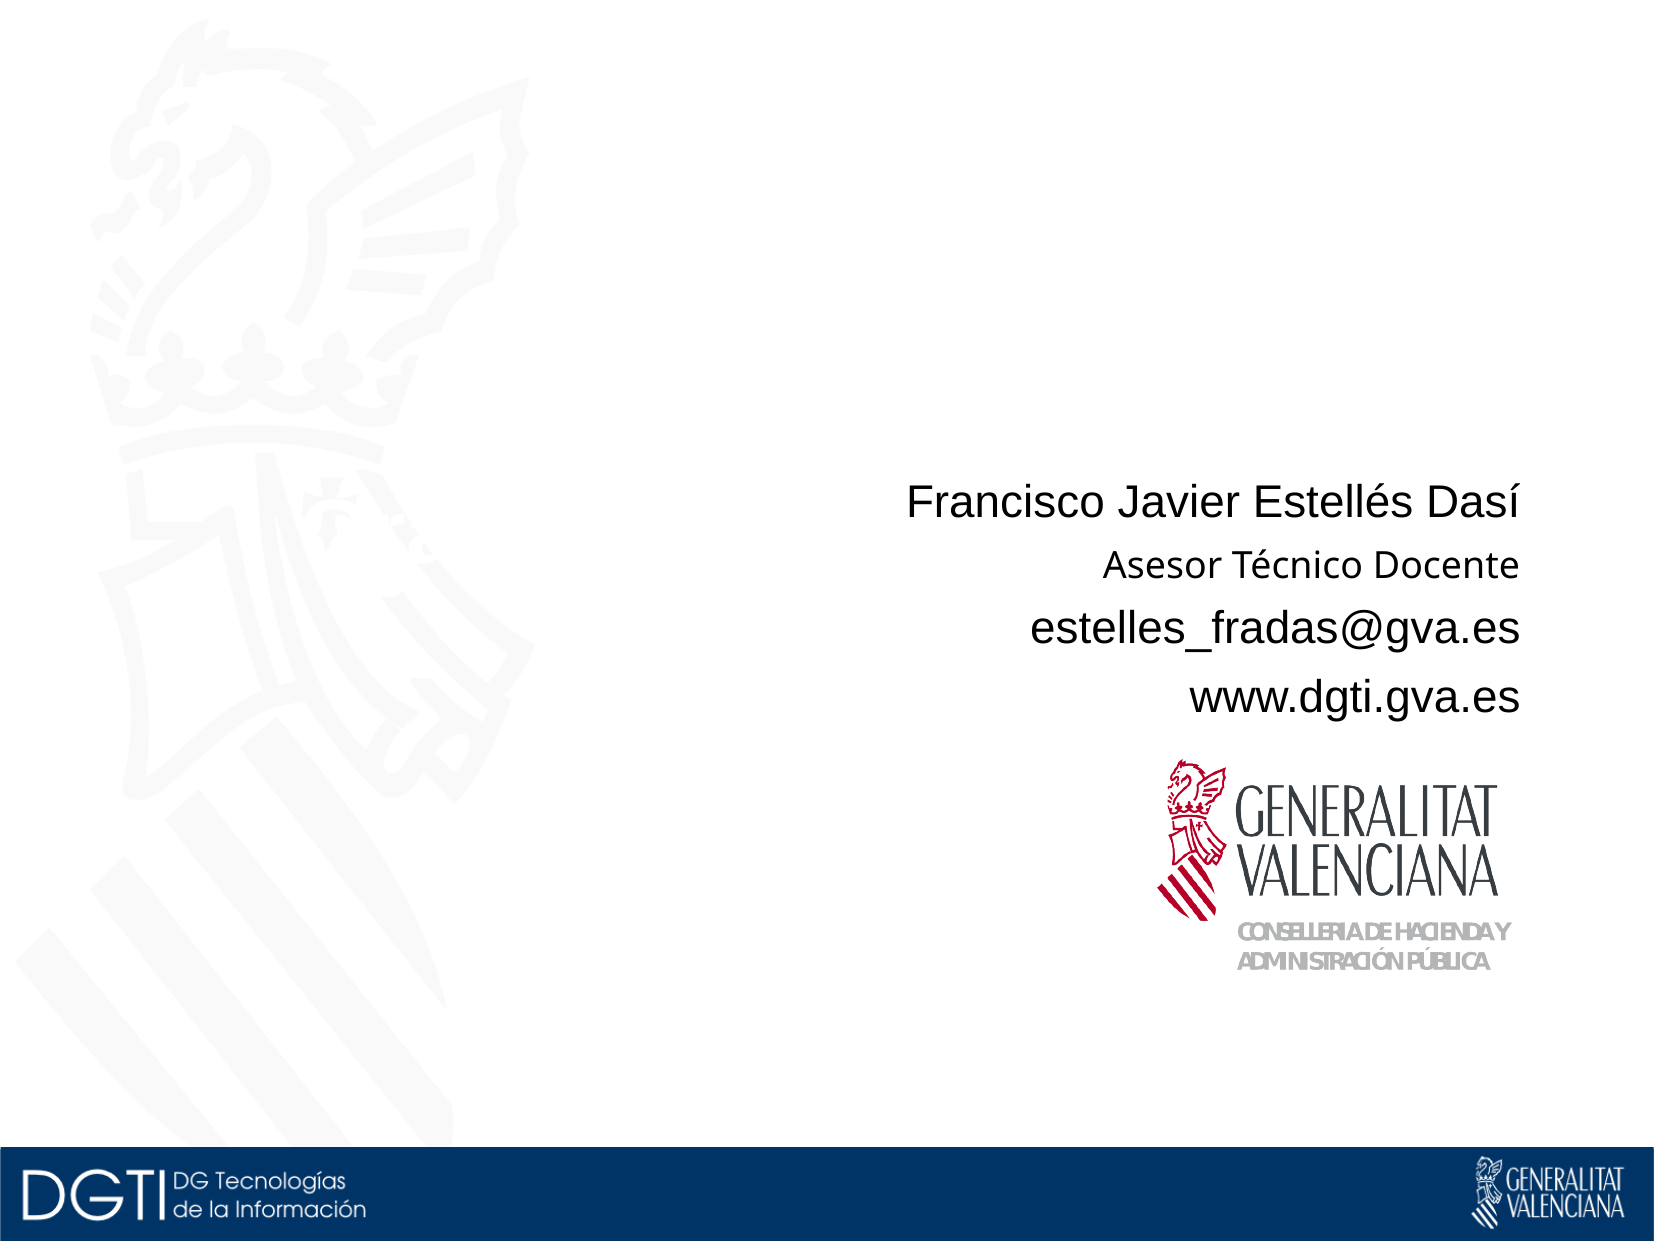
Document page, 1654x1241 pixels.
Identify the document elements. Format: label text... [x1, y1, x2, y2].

picture [0, 0, 1654, 1241]
text_box Francisco Javier Estellés Dasí Asesor Técnico Docente estelles_fradas@gva.es www.dgti.gva.es [206, 240, 1536, 842]
